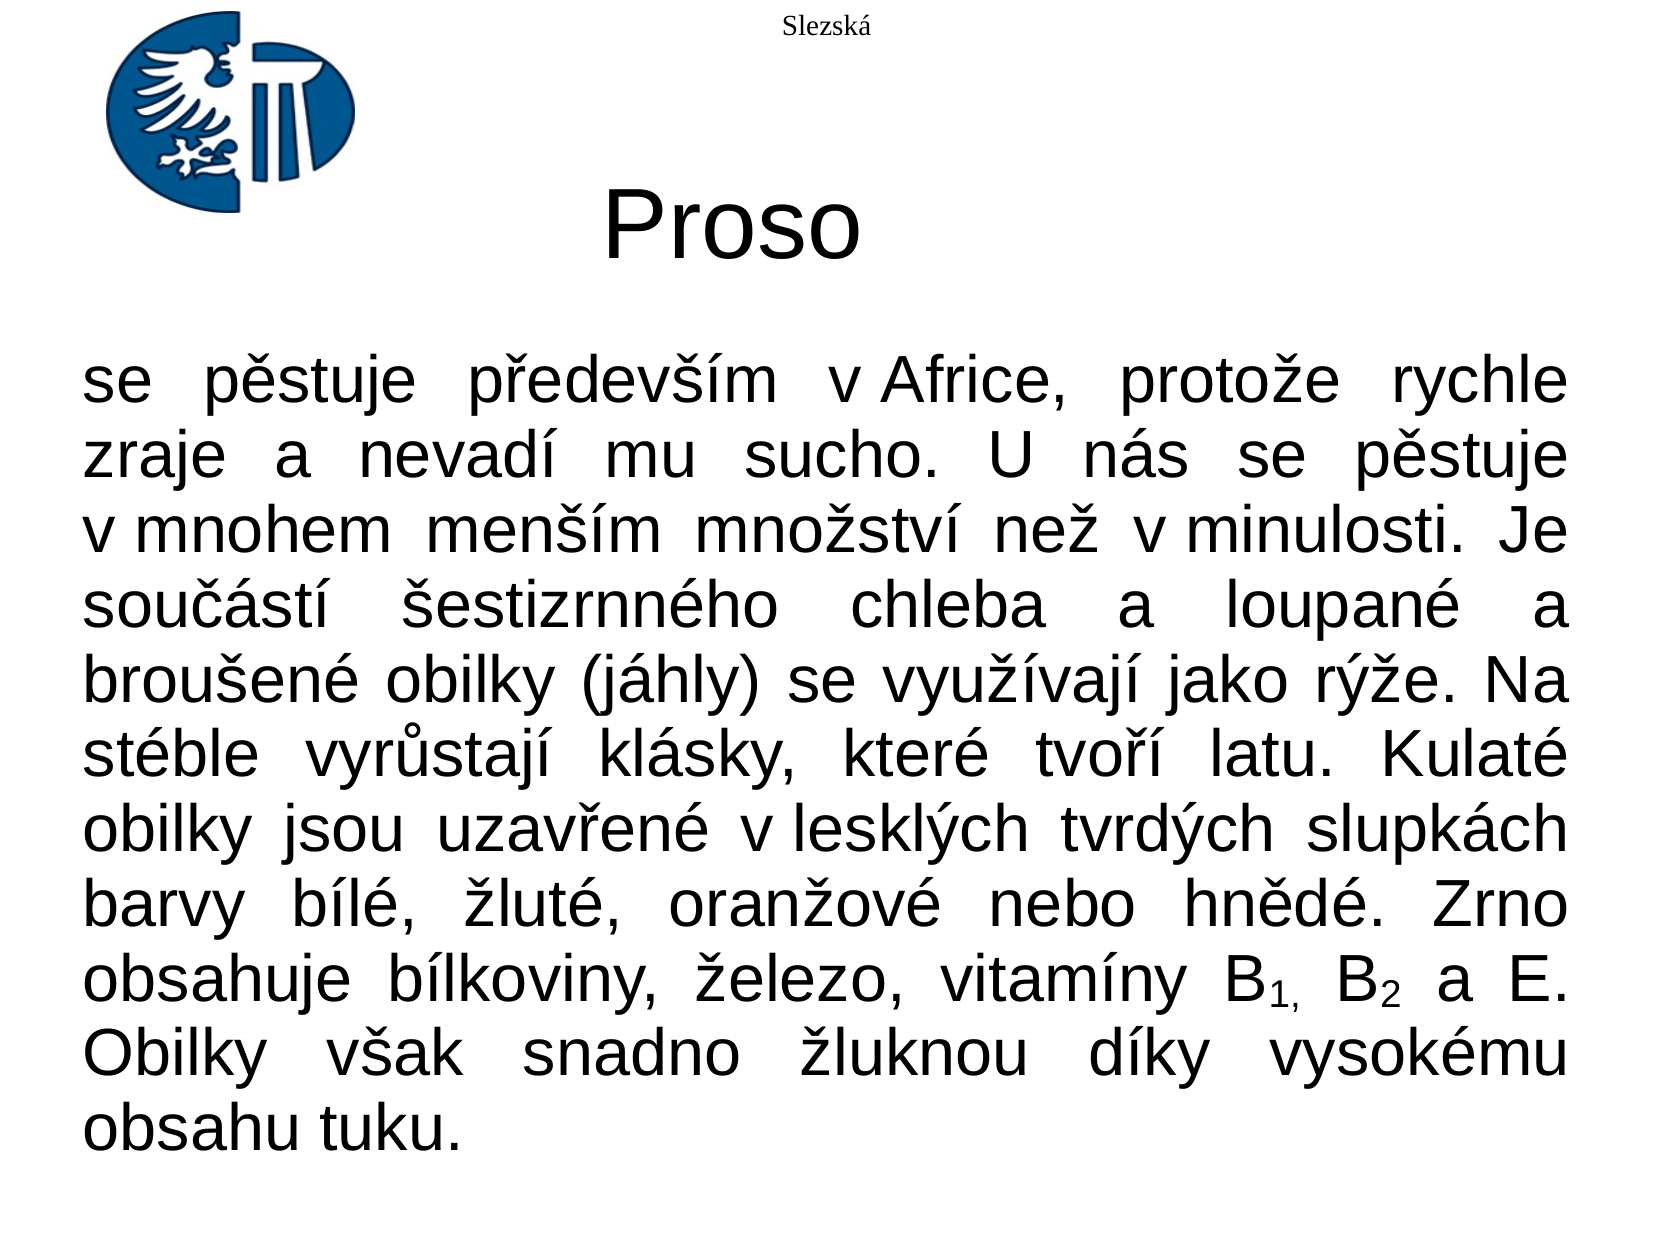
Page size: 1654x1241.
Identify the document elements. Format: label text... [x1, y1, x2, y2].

picture [106, 11, 355, 59]
list se pěstuje především v Africe, protože rychle zraje a nevadí mu sucho. U nás se pěstuje v mnohem menším množství než v minulosti. Je součástí šestizrnného chleba a loupané a broušené obilky (jáhly) se využívají jako rýže. Na stéble vyrůstají klásky, které tvoří latu. Kulaté obilky jsou uzavřené v lesklých tvrdých slupkách barvy bílé, žluté, oranžové nebo hnědé. Zrno obsahuje bílkoviny, železo, vitamíny B1, B2 a E. Obilky však snadno žluknou díky vysokému obsahu tuku. [82, 342, 1571, 1241]
title Proso [0, 59, 1477, 390]
